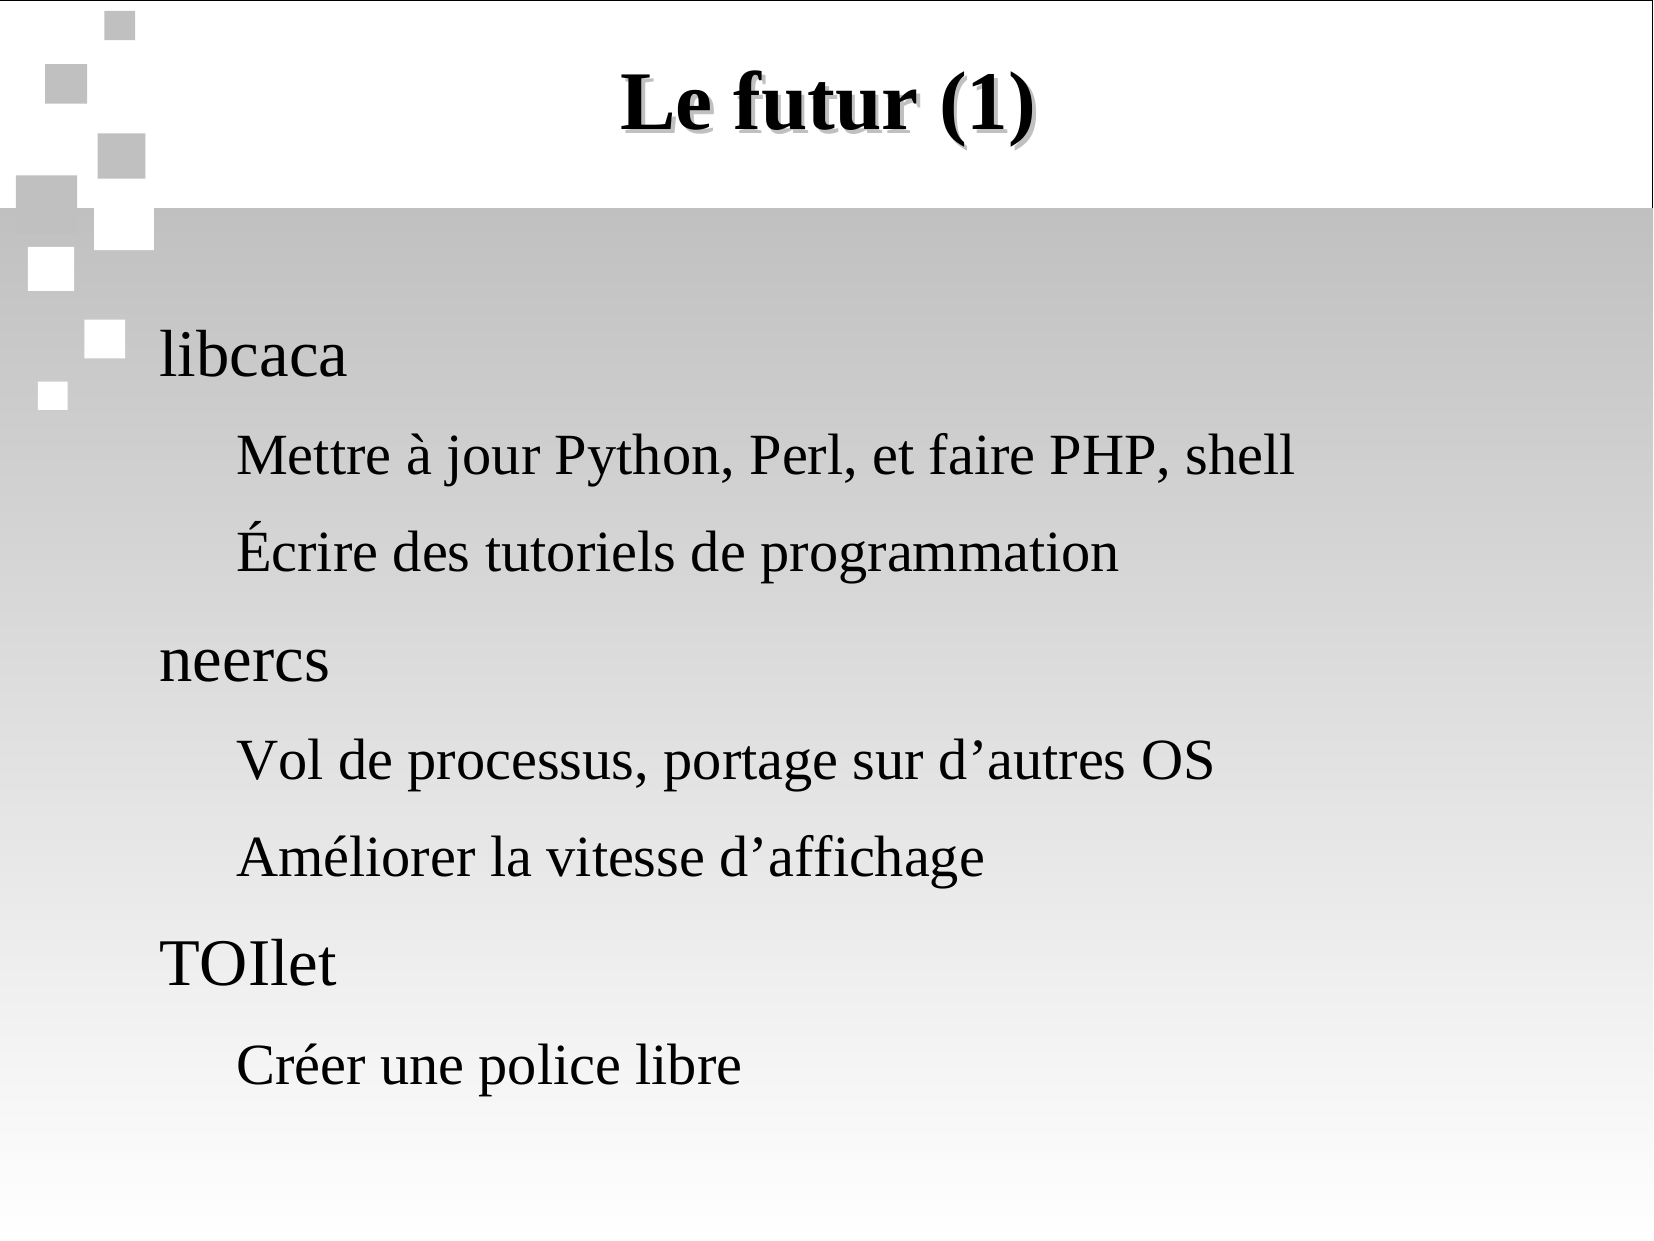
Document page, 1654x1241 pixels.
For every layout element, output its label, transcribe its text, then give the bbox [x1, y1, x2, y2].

list libcaca Mettre à jour Python, Perl, et faire PHP, shell Écrire des tutoriels de programmation neercs Vol de processus, portage sur d’autres OS Améliorer la vitesse d’affichage TOIlet Créer une police libre [141, 279, 1532, 1183]
title Le futur (1) [90, 0, 1567, 204]
